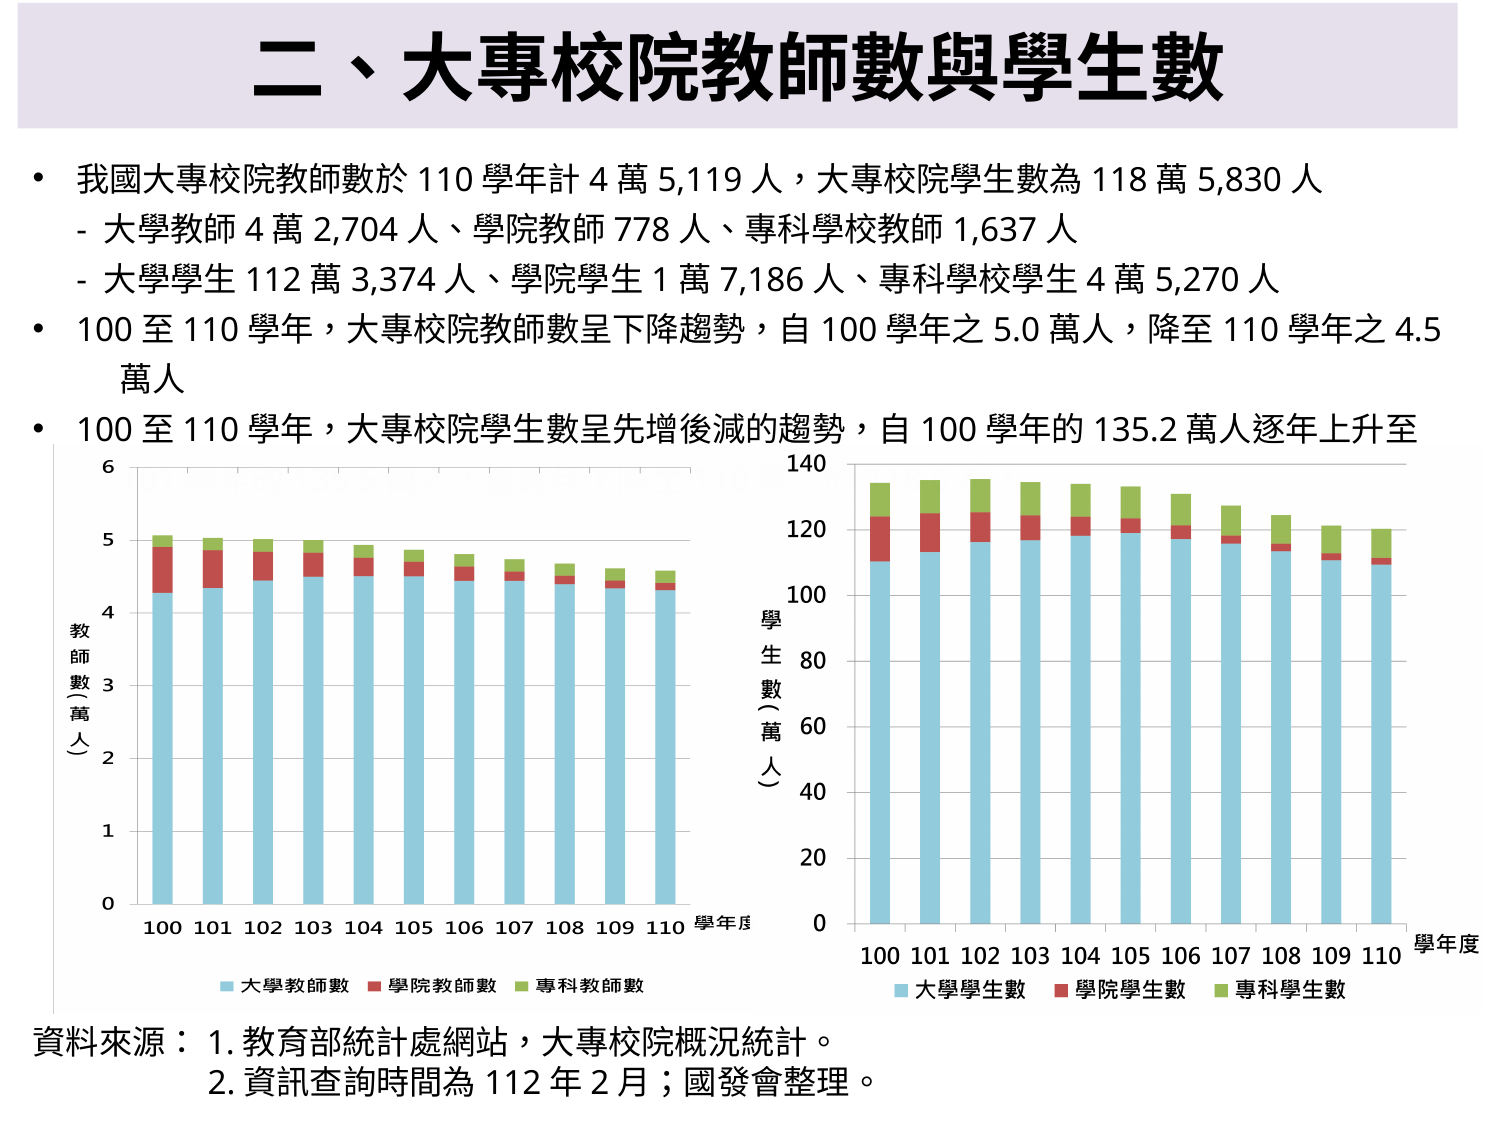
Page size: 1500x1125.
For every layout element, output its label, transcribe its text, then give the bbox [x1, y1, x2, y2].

text_box 二、大專校院教師數與學生數 [17, 2, 1458, 129]
text_box 我國大專校院教師數於110學年計4萬5,119人，大專校院學生數為118萬5,830人 - 大學教師4萬2,704人、學院教師778人、專科學校教師1,637人 - 大學學生112萬3,374人、學院學生1萬7,186人、專科學校學生4萬5,270人 100至110學年，大專校院教師數呈下降趨勢，自100學年之5.0萬人，降至110學年之4.5萬人 100至110學年，大專校院學生數呈先增後減的趨勢，自100學年的135.2萬人逐年上升至101學年的135.5萬人，後逐年下降至110學年的118.6萬人 [17, 140, 1483, 469]
text_box 資料來源：1.教育部統計處網站，大專校院概況統計。 2.資訊查詢時間為112年2月；國發會整理。 [17, 1013, 1500, 1110]
picture [53, 444, 1483, 1014]
